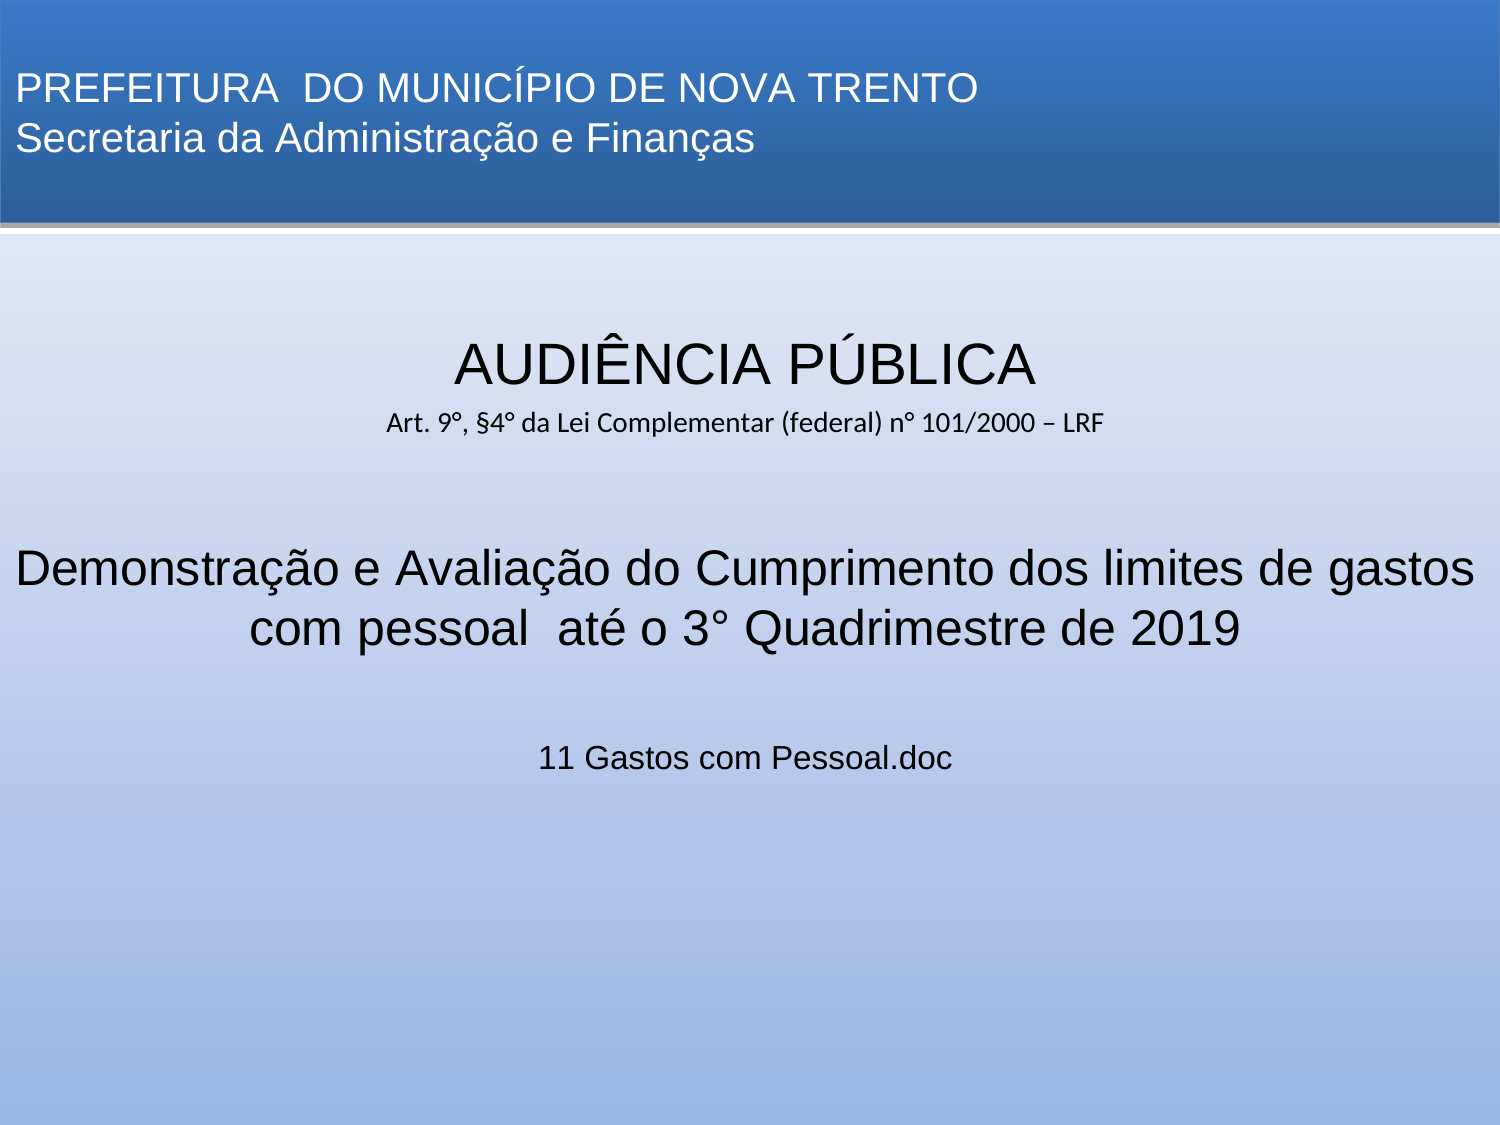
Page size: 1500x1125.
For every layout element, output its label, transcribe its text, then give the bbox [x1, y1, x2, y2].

subtitle AUDIÊNCIA PÚBLICA Art. 9°, §4° da Lei Complementar (federal) n° 101/2000 – LRF Demonstração e Avaliação do Cumprimento dos limites de gastos com pessoal até o 3° Quadrimestre de 2019 11 Gastos com Pessoal.doc [0, 234, 1500, 1125]
title PREFEITURA DO MUNICÍPIO DE NOVA TRENTO Secretaria da Administração e Finanças [0, 0, 1500, 223]
